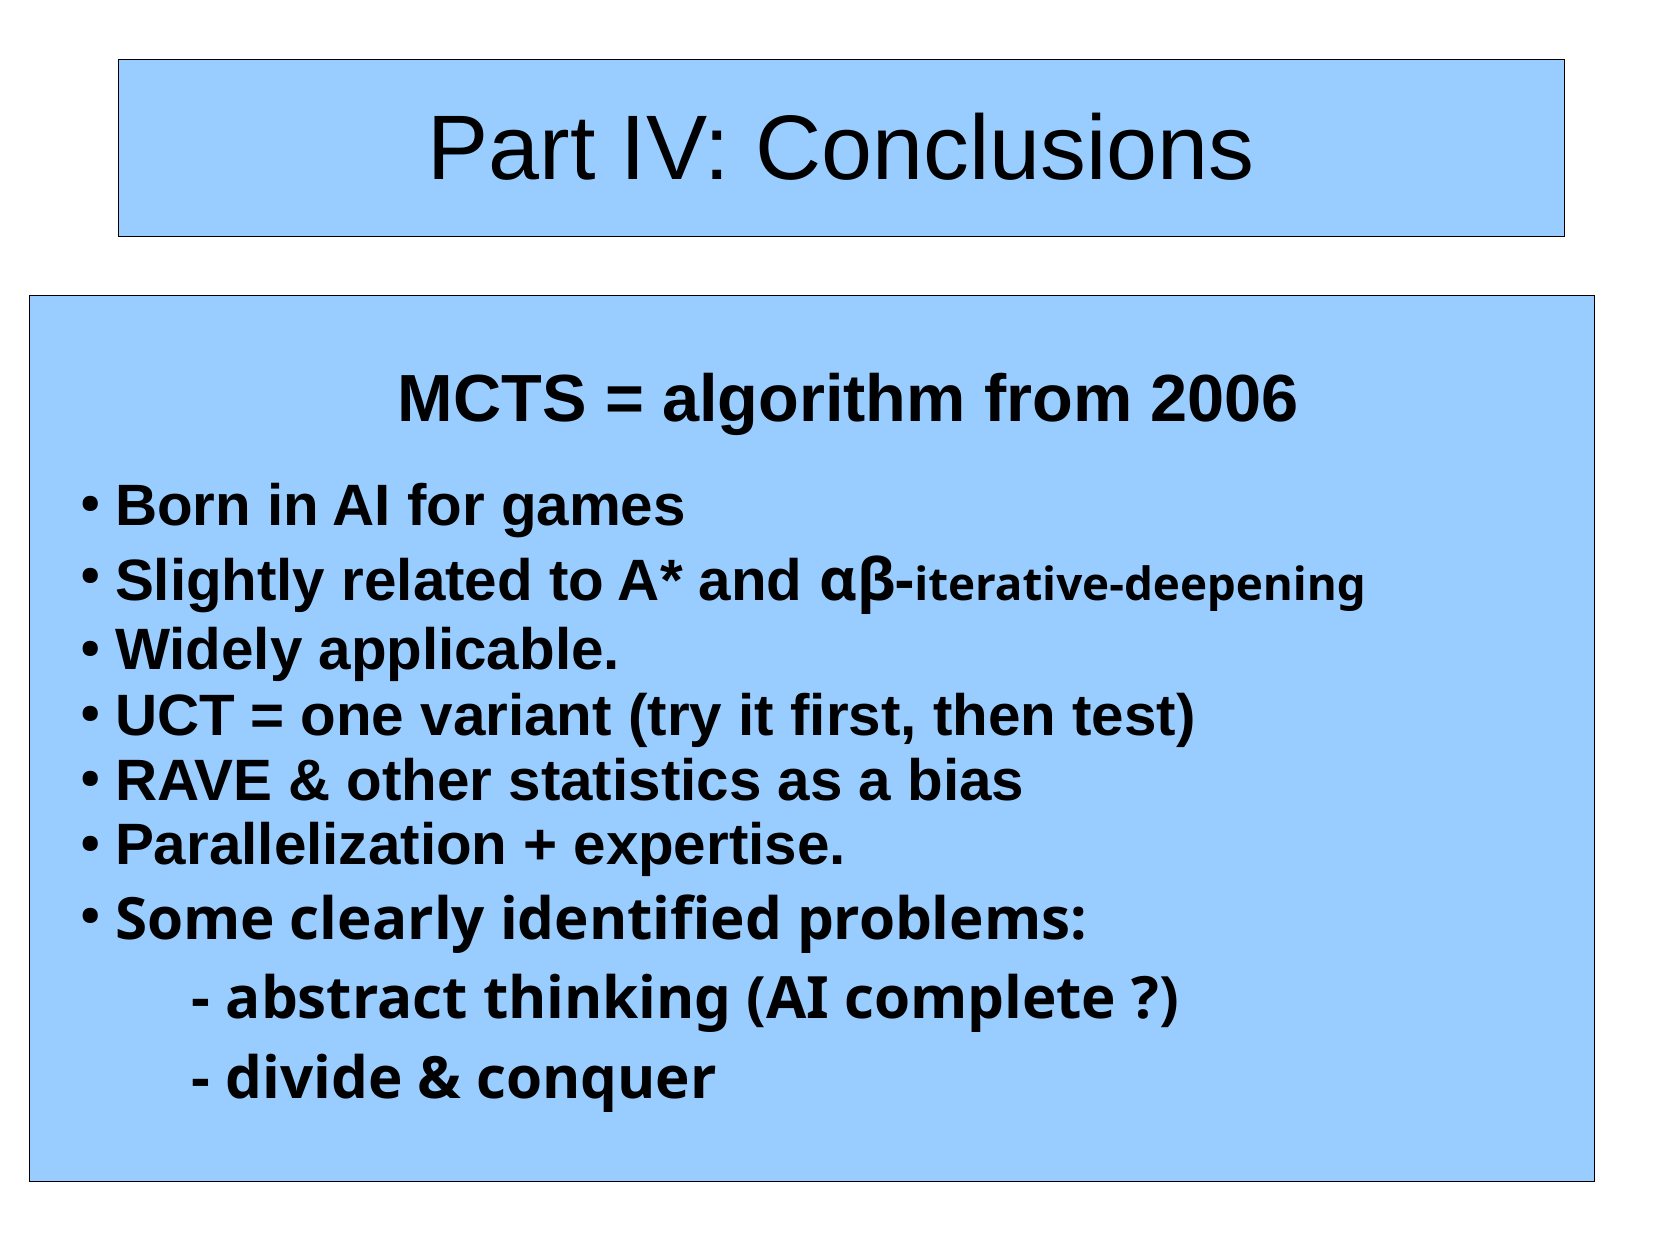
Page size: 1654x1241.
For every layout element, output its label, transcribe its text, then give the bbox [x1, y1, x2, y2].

text_box MCTS = algorithm from 2006 Born in AI for games Slightly related to A* and αβ-iterative-deepening Widely applicable. UCT = one variant (try it first, then test) RAVE & other statistics as a bias Parallelization + expertise. Some clearly identified problems: - abstract thinking (AI complete ?) - divide & conquer [29, 295, 1595, 1182]
text_box Part IV: Conclusions [118, 59, 1565, 237]
